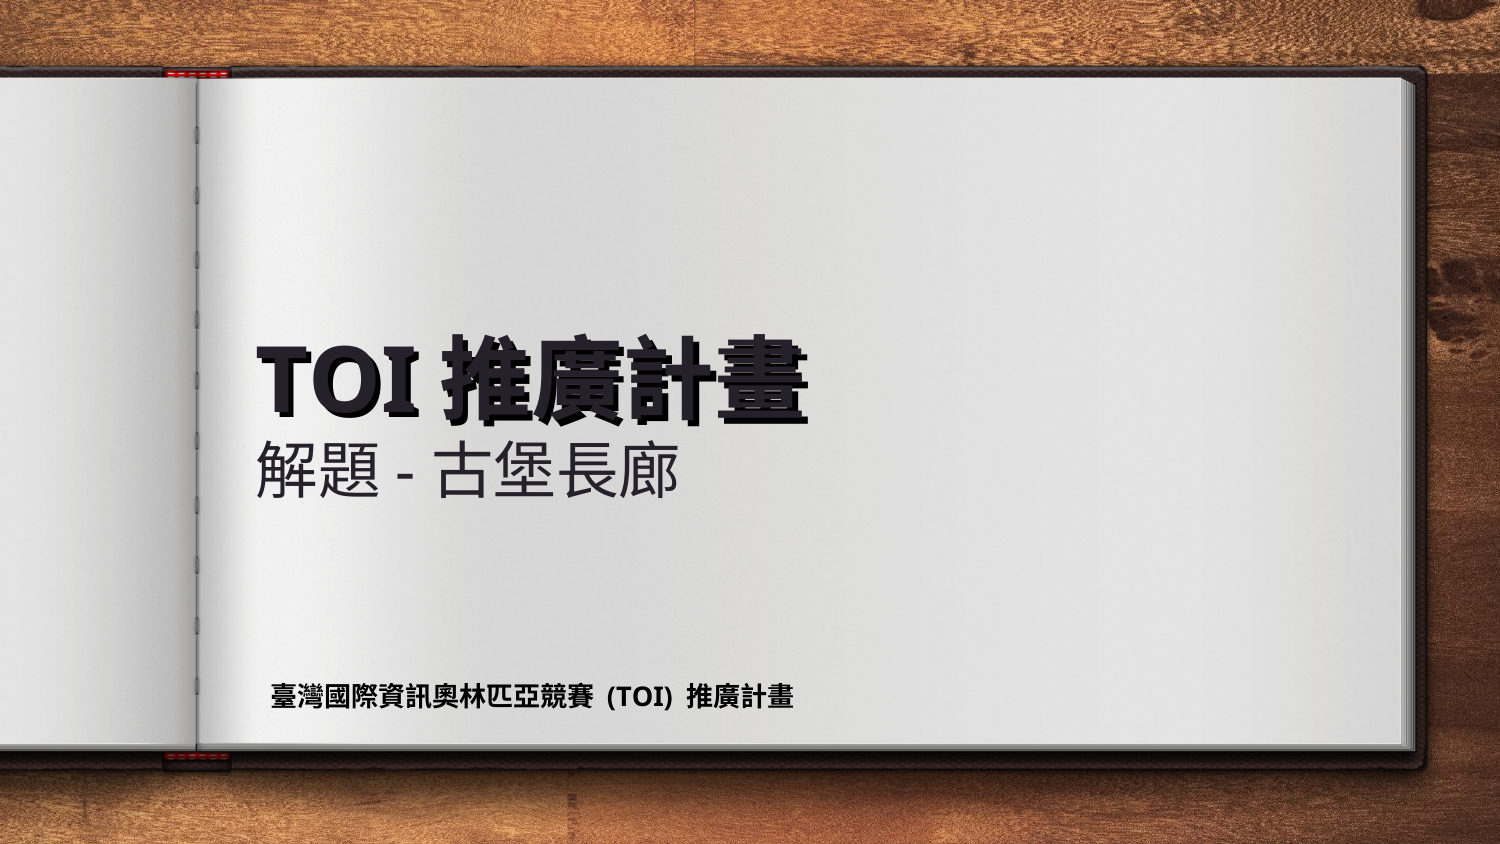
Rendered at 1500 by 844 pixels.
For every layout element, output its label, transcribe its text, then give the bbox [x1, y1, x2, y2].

title TOI推廣計畫 解題-古堡長廊 [240, 262, 894, 565]
